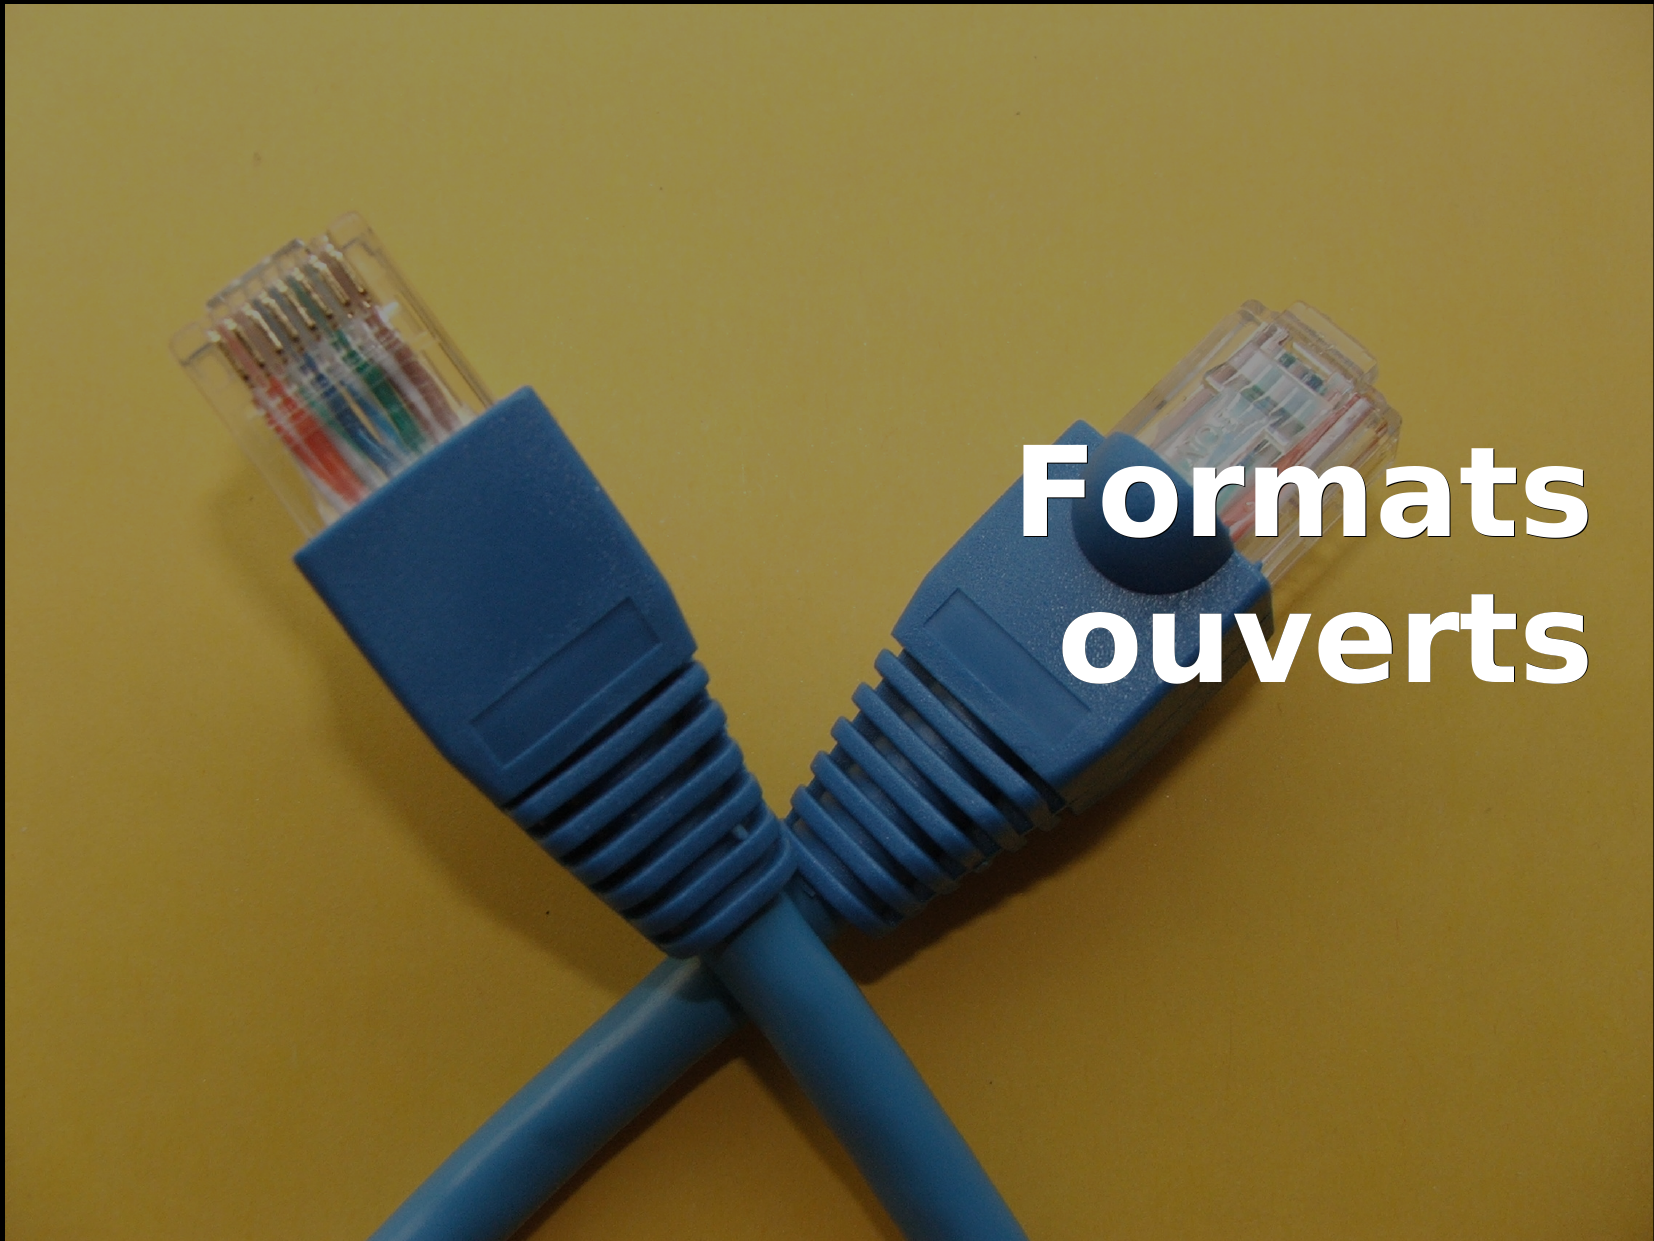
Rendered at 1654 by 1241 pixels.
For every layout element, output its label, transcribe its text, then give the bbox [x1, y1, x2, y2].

text_box [0, 0, 1654, 1241]
text_box Formats ouverts [487, 413, 1610, 720]
picture [5, 4, 1654, 1241]
